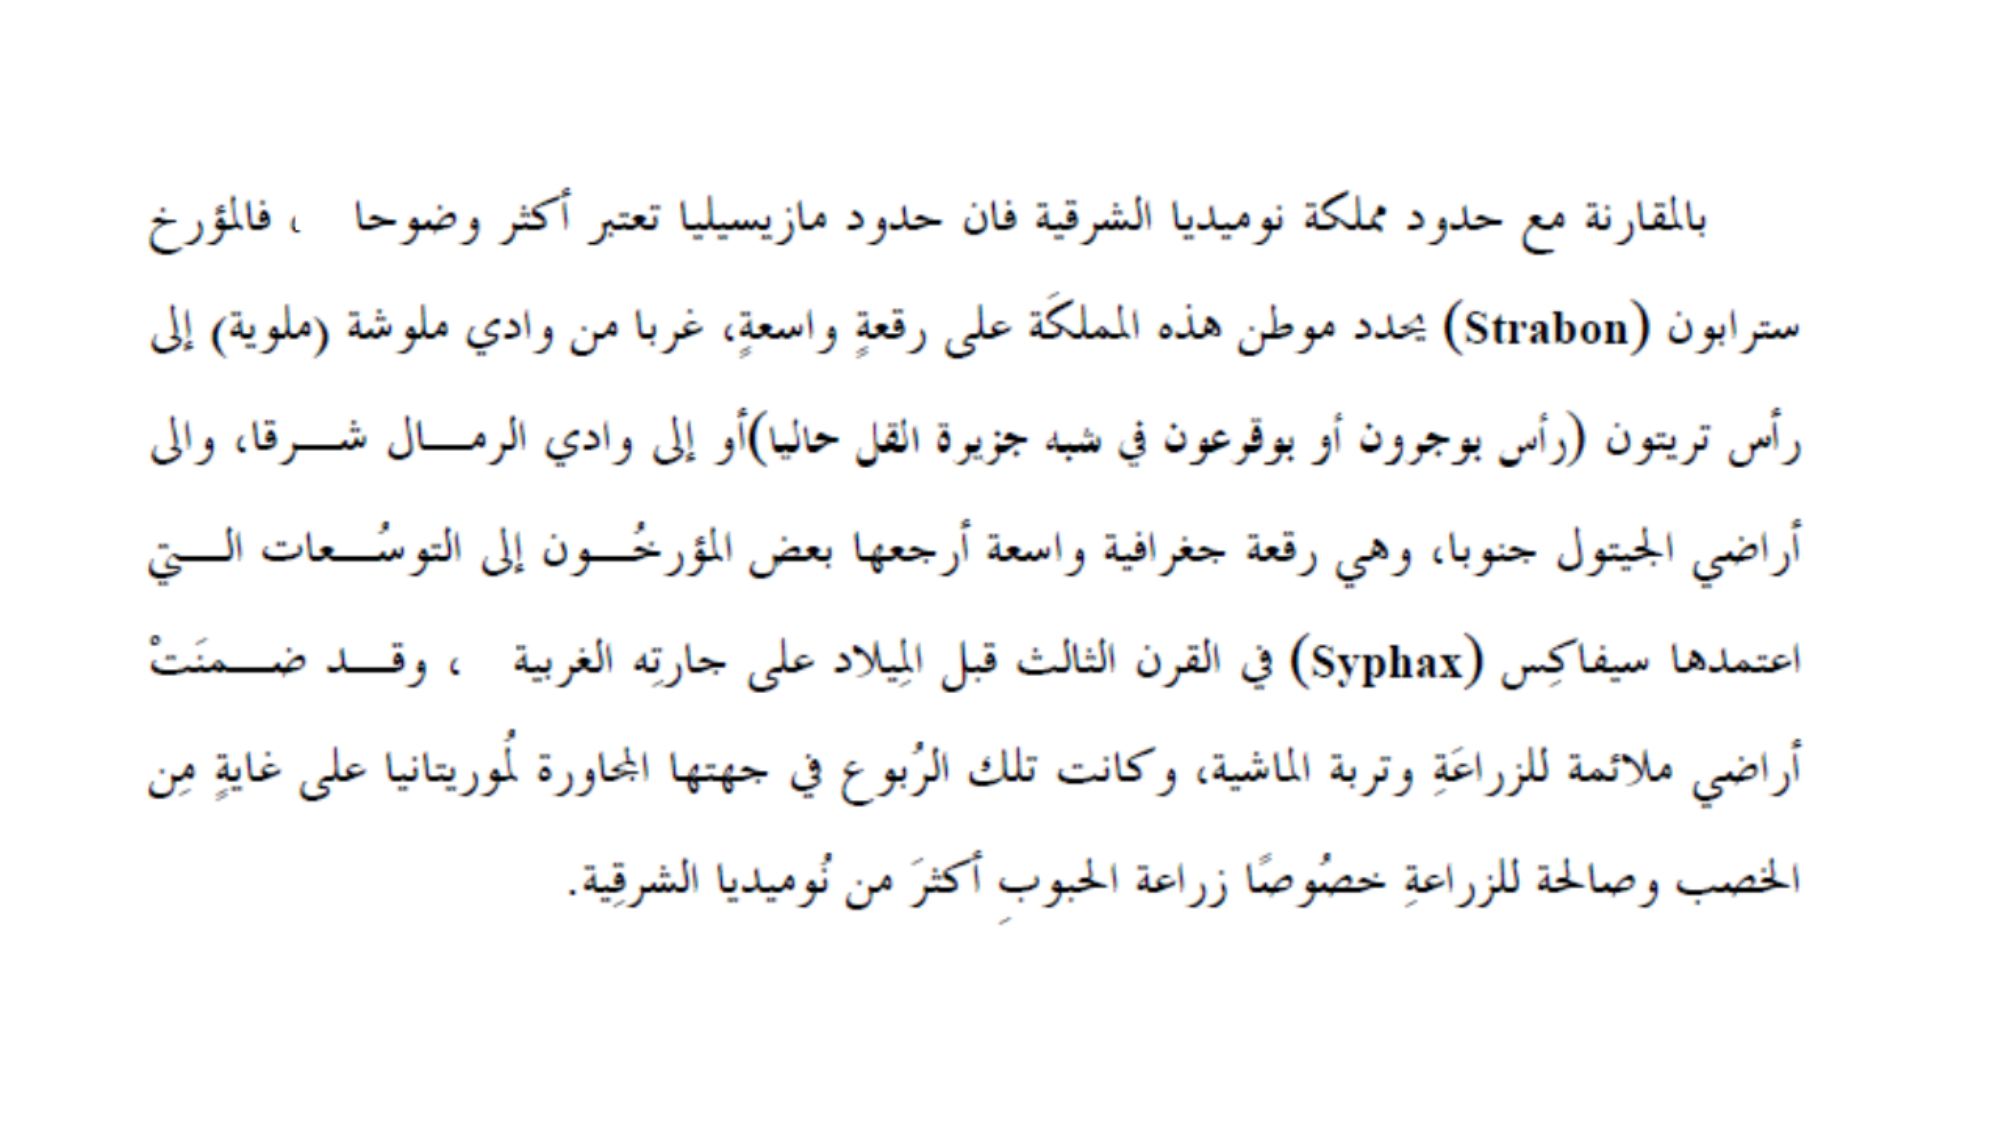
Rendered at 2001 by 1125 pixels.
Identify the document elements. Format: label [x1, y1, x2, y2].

picture [141, 171, 1859, 954]
